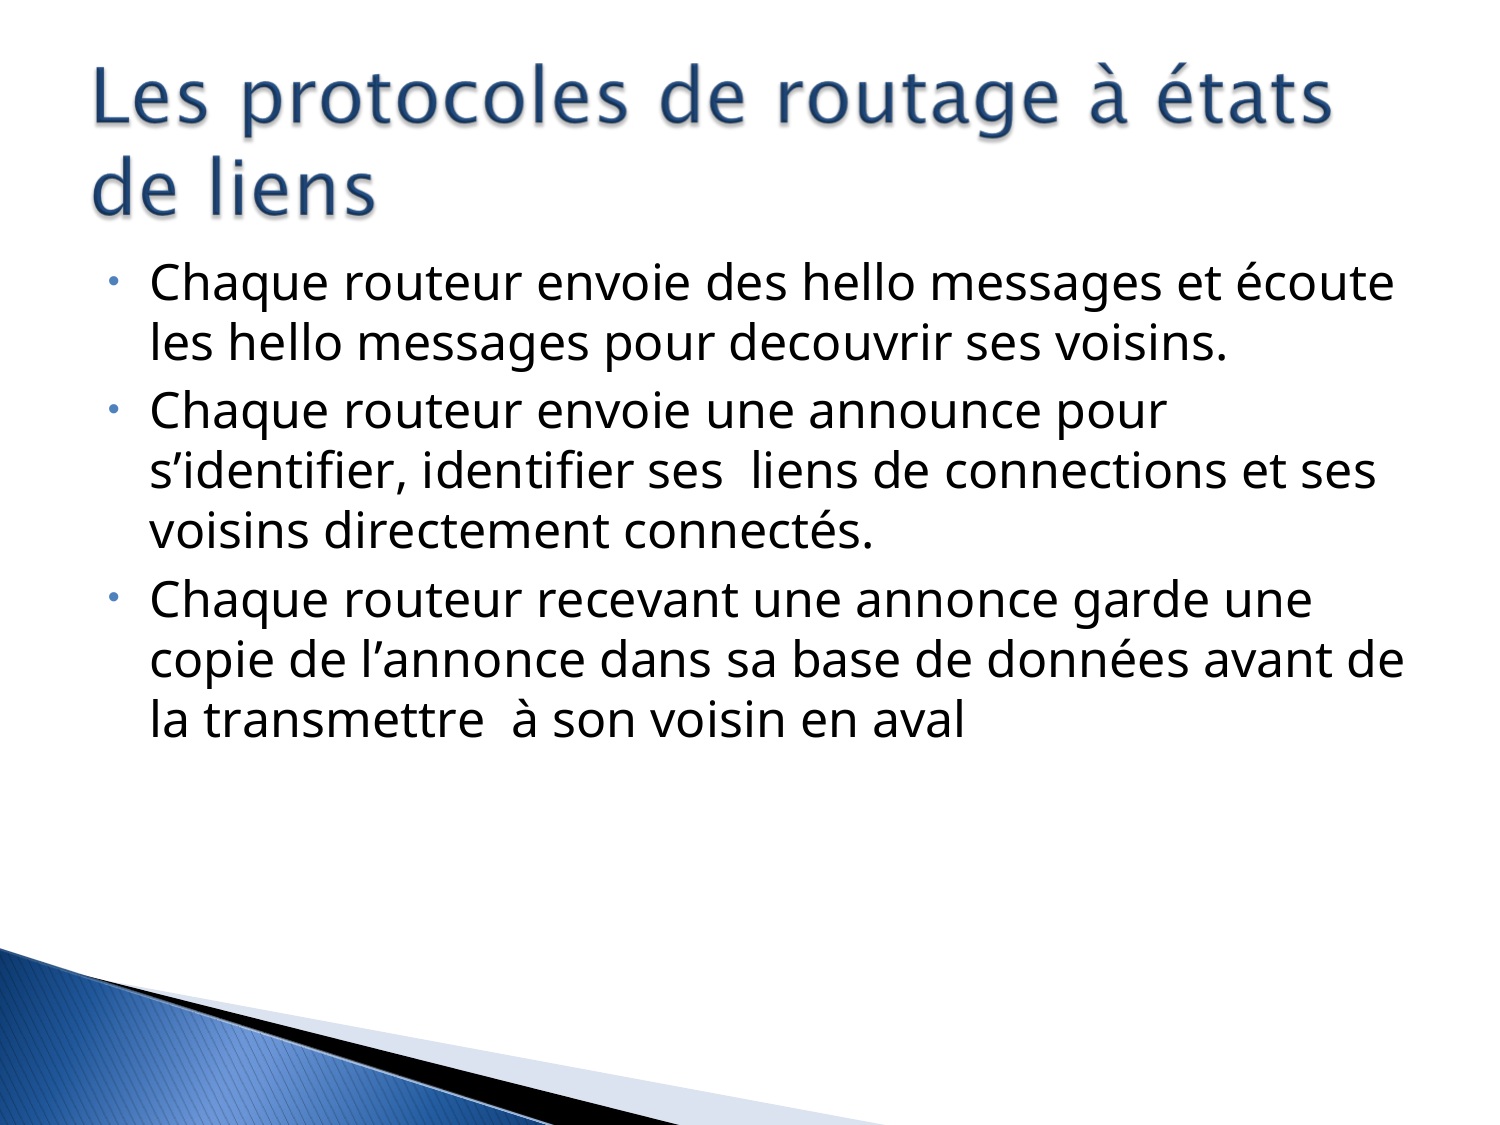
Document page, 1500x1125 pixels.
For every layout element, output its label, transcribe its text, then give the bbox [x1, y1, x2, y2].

picture [0, 947, 559, 1125]
list Chaque routeur envoie des hello messages et écoute les hello messages pour decouvrir ses voisins. Chaque routeur envoie une announce pour s’identifier, identifier ses liens de connections et ses voisins directement connectés. Chaque routeur recevant une annonce garde une copie de l’annonce dans sa base de données avant de la transmettre à son voisin en aval [75, 263, 1426, 986]
text_box [75, 31, 1426, 263]
